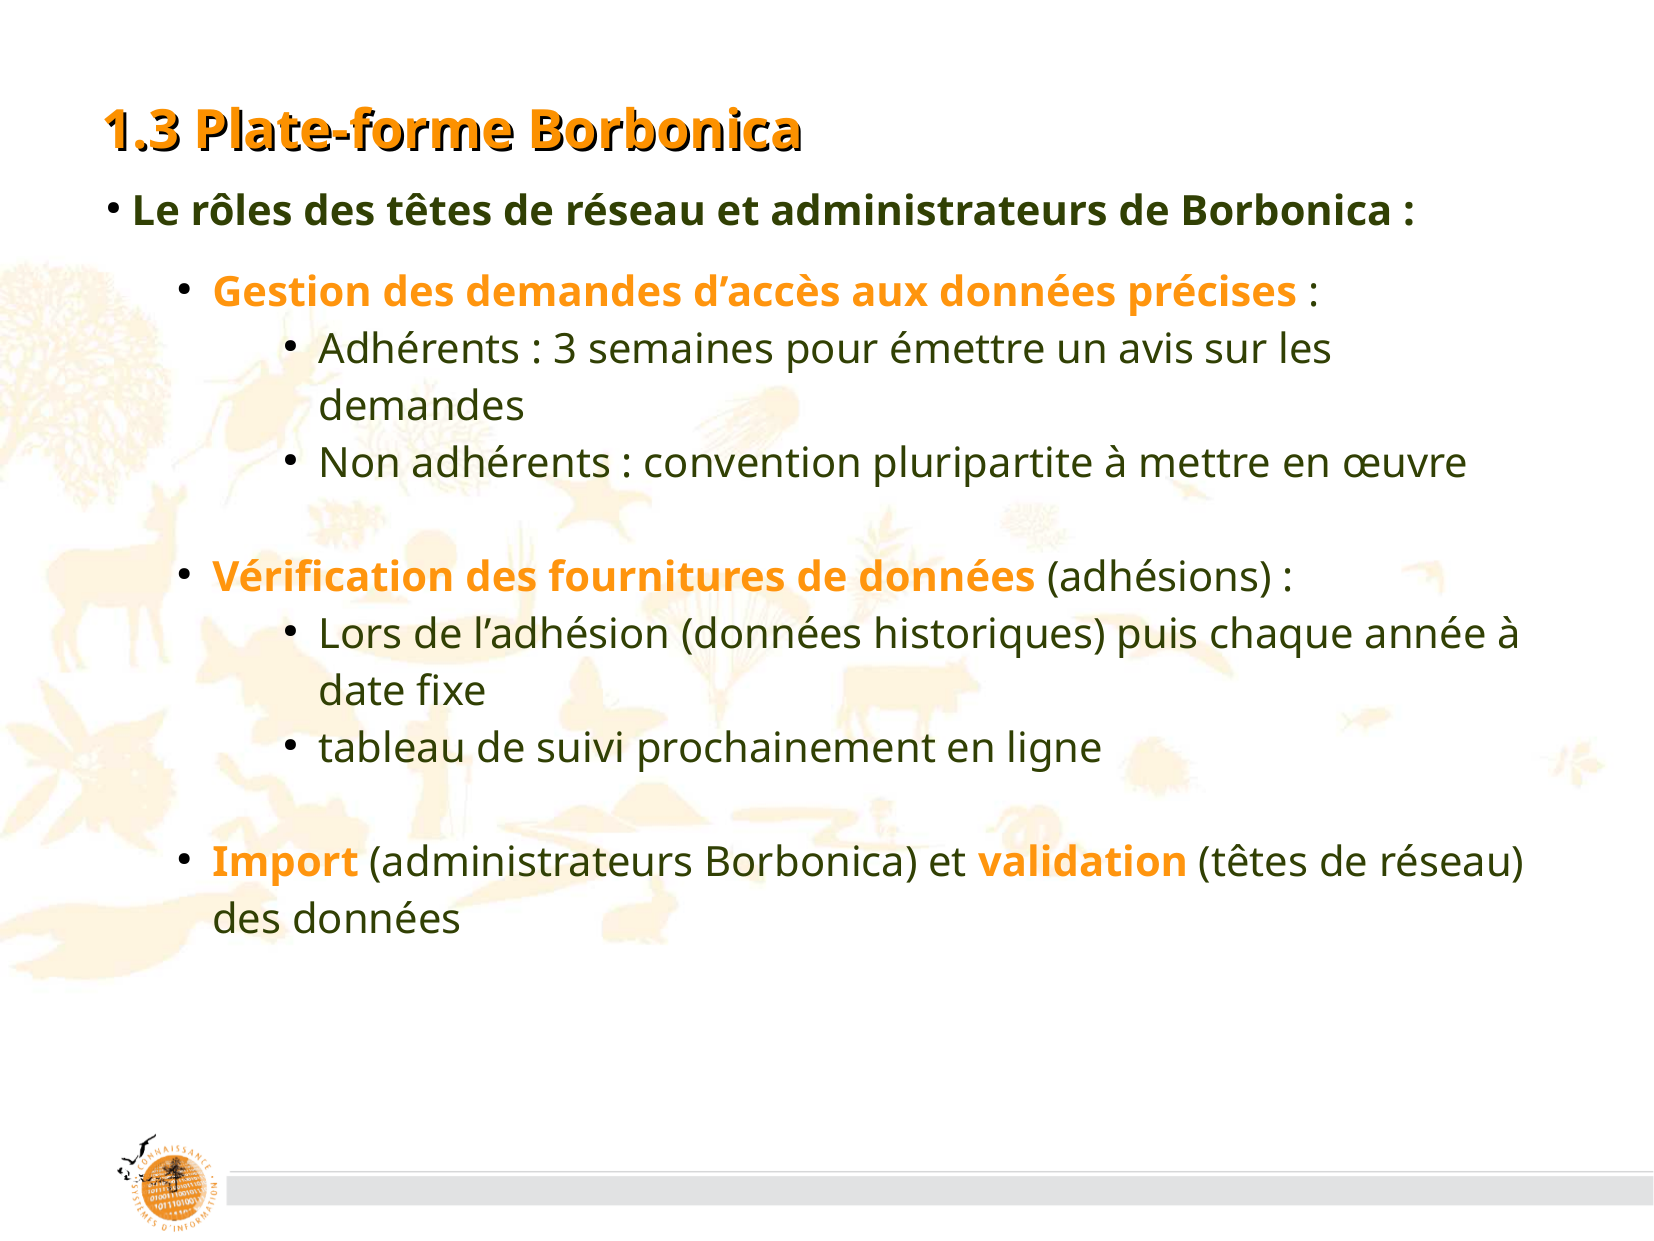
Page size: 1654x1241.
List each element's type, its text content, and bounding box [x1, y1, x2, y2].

subtitle Le rôles des têtes de réseau et administrateurs de Borbonica : Gestion des demandes d’accès aux données précises : Adhérents : 3 semaines pour émettre un avis sur les demandes Non adhérents : convention pluripartite à mettre en œuvre Vérification des fournitures de données (adhésions) : Lors de l’adhésion (données historiques) puis chaque année à date fixe tableau de suivi prochainement en ligne Import (administrateurs Borbonica) et validation (têtes de réseau) des données [106, 348, 1536, 892]
picture [0, 0, 1654, 1241]
title 1.3 Plate-forme Borbonica [82, 49, 1571, 207]
